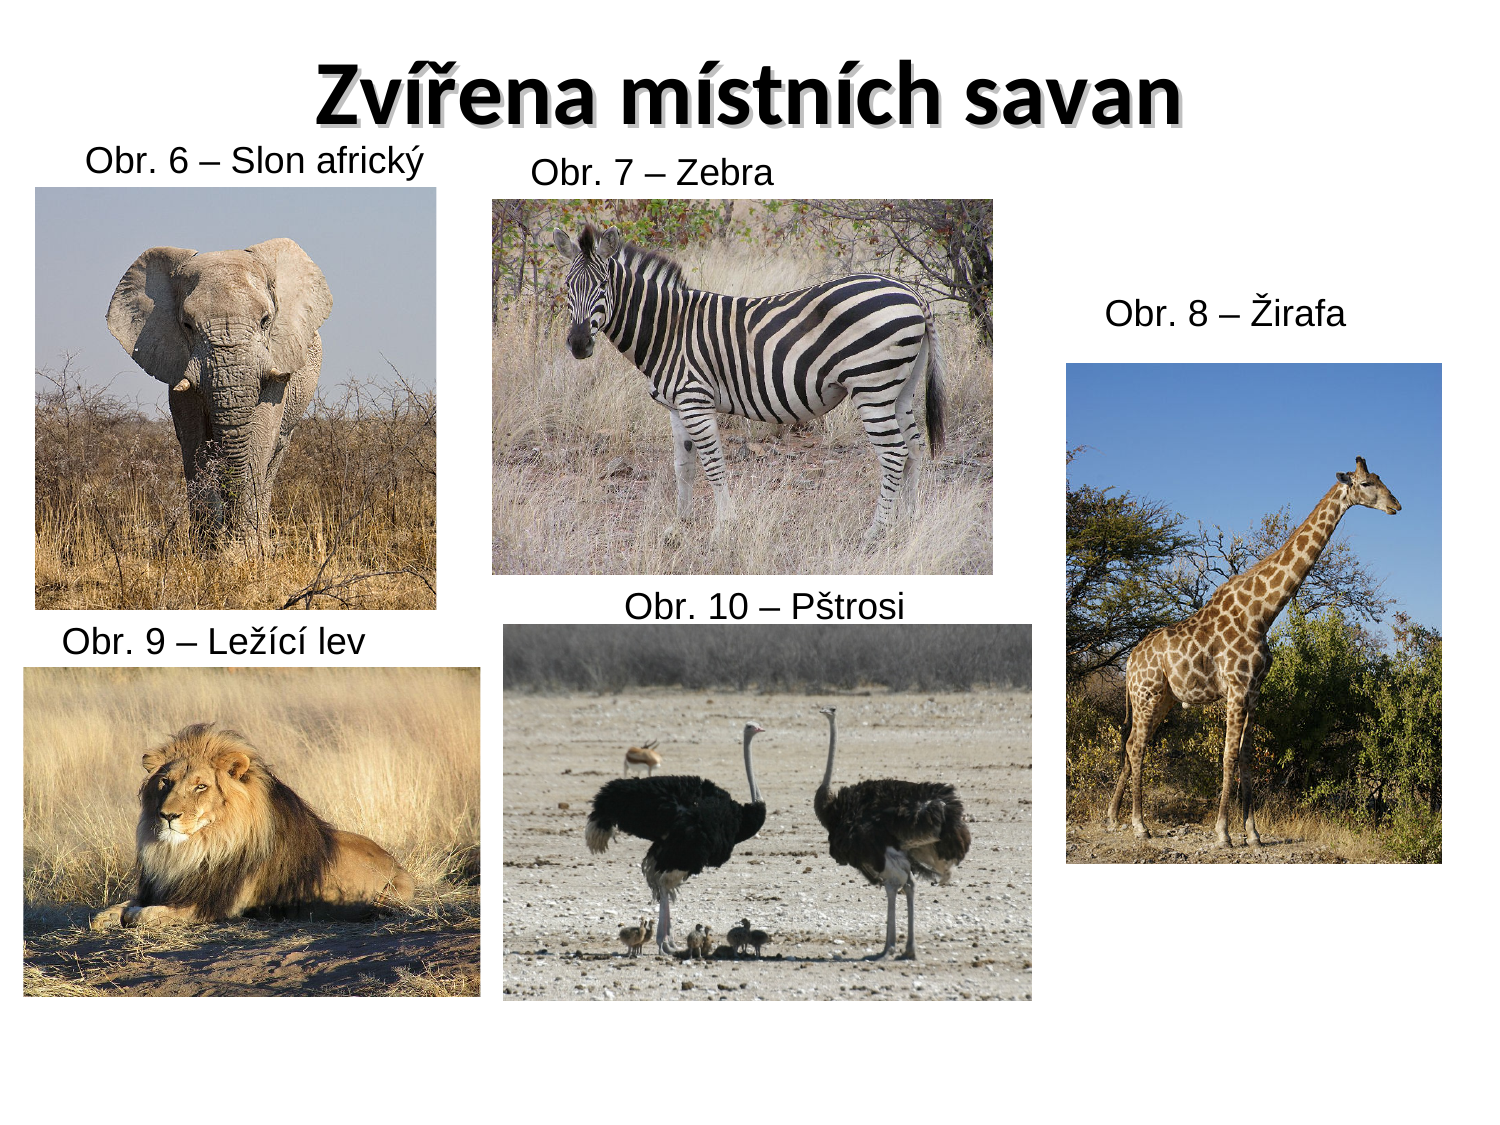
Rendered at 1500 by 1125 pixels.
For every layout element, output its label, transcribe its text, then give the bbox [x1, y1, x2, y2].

text_box Obr. 8 – Žirafa [1089, 281, 1442, 342]
title Zvířena místních savan [75, 23, 1426, 153]
text_box Obr. 7 – Zebra [515, 140, 833, 199]
text_box Obr. 10 – Pštrosi [609, 575, 961, 624]
text_box Obr. 6 – Slon africký [70, 128, 458, 190]
picture [503, 624, 1032, 1001]
picture [23, 667, 481, 997]
picture [35, 187, 437, 610]
picture [1066, 363, 1442, 864]
picture [492, 199, 993, 575]
text_box Obr. 9 – Ležící lev [46, 609, 446, 667]
